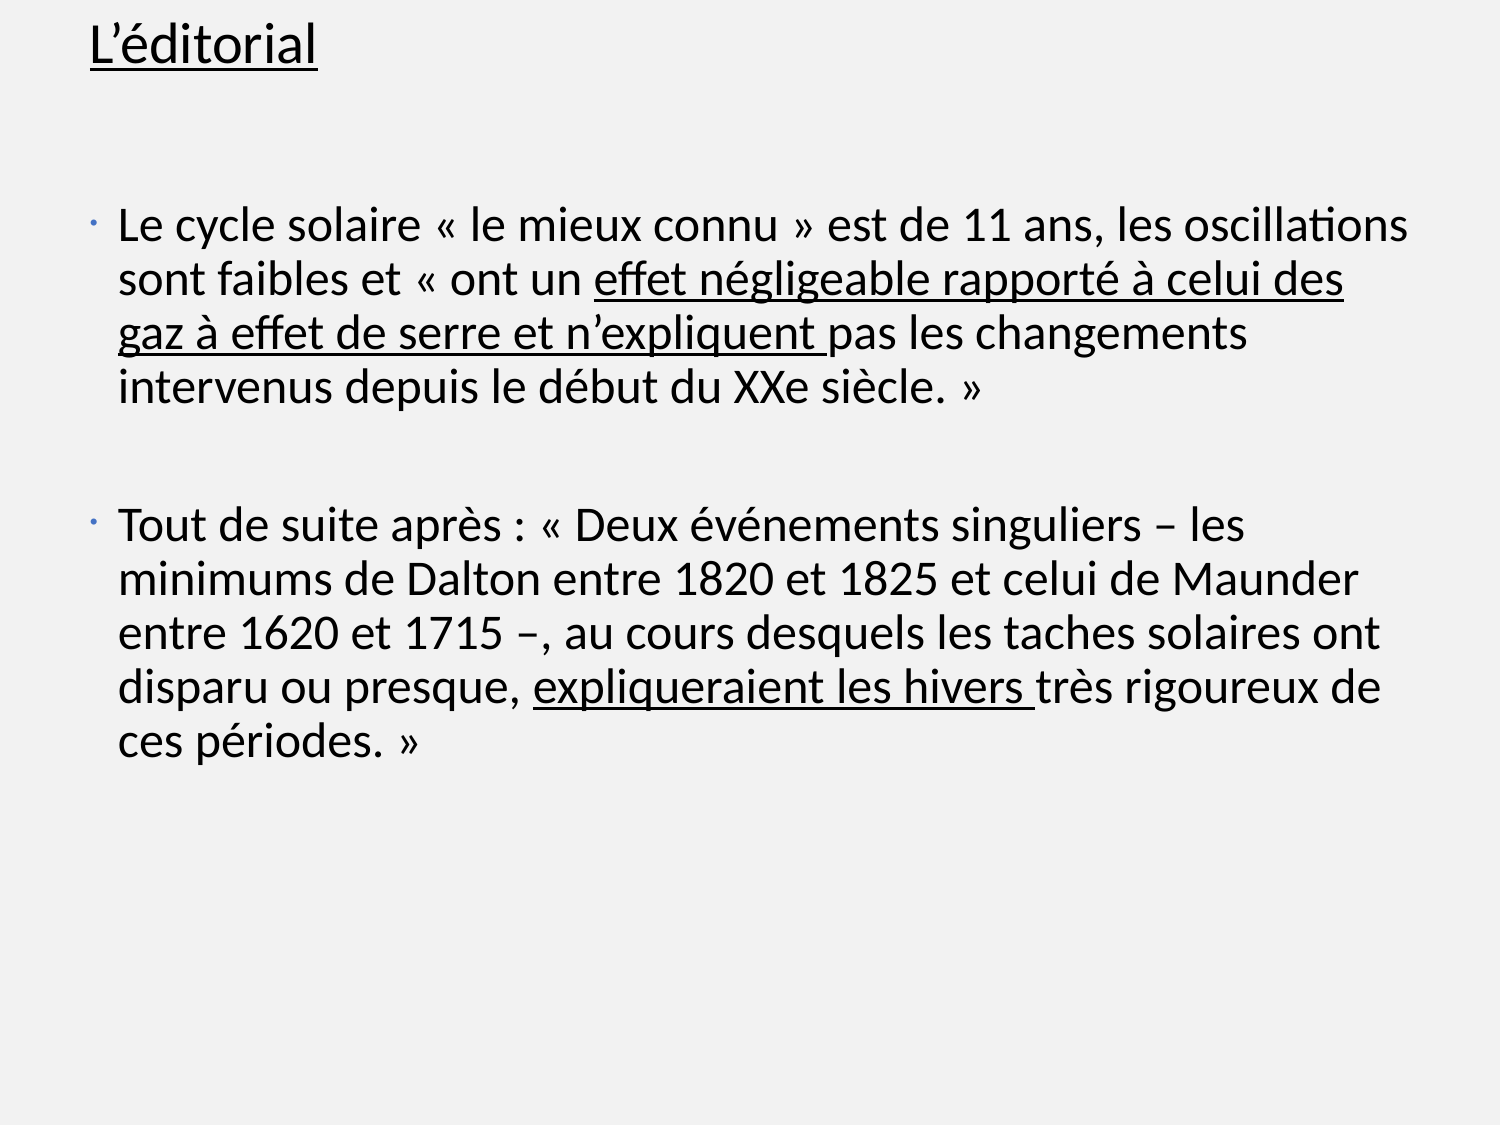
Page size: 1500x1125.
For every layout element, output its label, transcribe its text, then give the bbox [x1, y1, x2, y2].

list L’éditorial Le cycle solaire « le mieux connu » est de 11 ans, les oscillations sont faibles et « ont un effet négligeable rapporté à celui des gaz à effet de serre et n’expliquent pas les changements intervenus depuis le début du XXe siècle. » Tout de suite après : « Deux événements singuliers – les minimums de Dalton entre 1820 et 1825 et celui de Maunder entre 1620 et 1715 –, au cours desquels les taches solaires ont disparu ou presque, expliqueraient les hivers très rigoureux de ces périodes. » [75, 6, 1425, 942]
